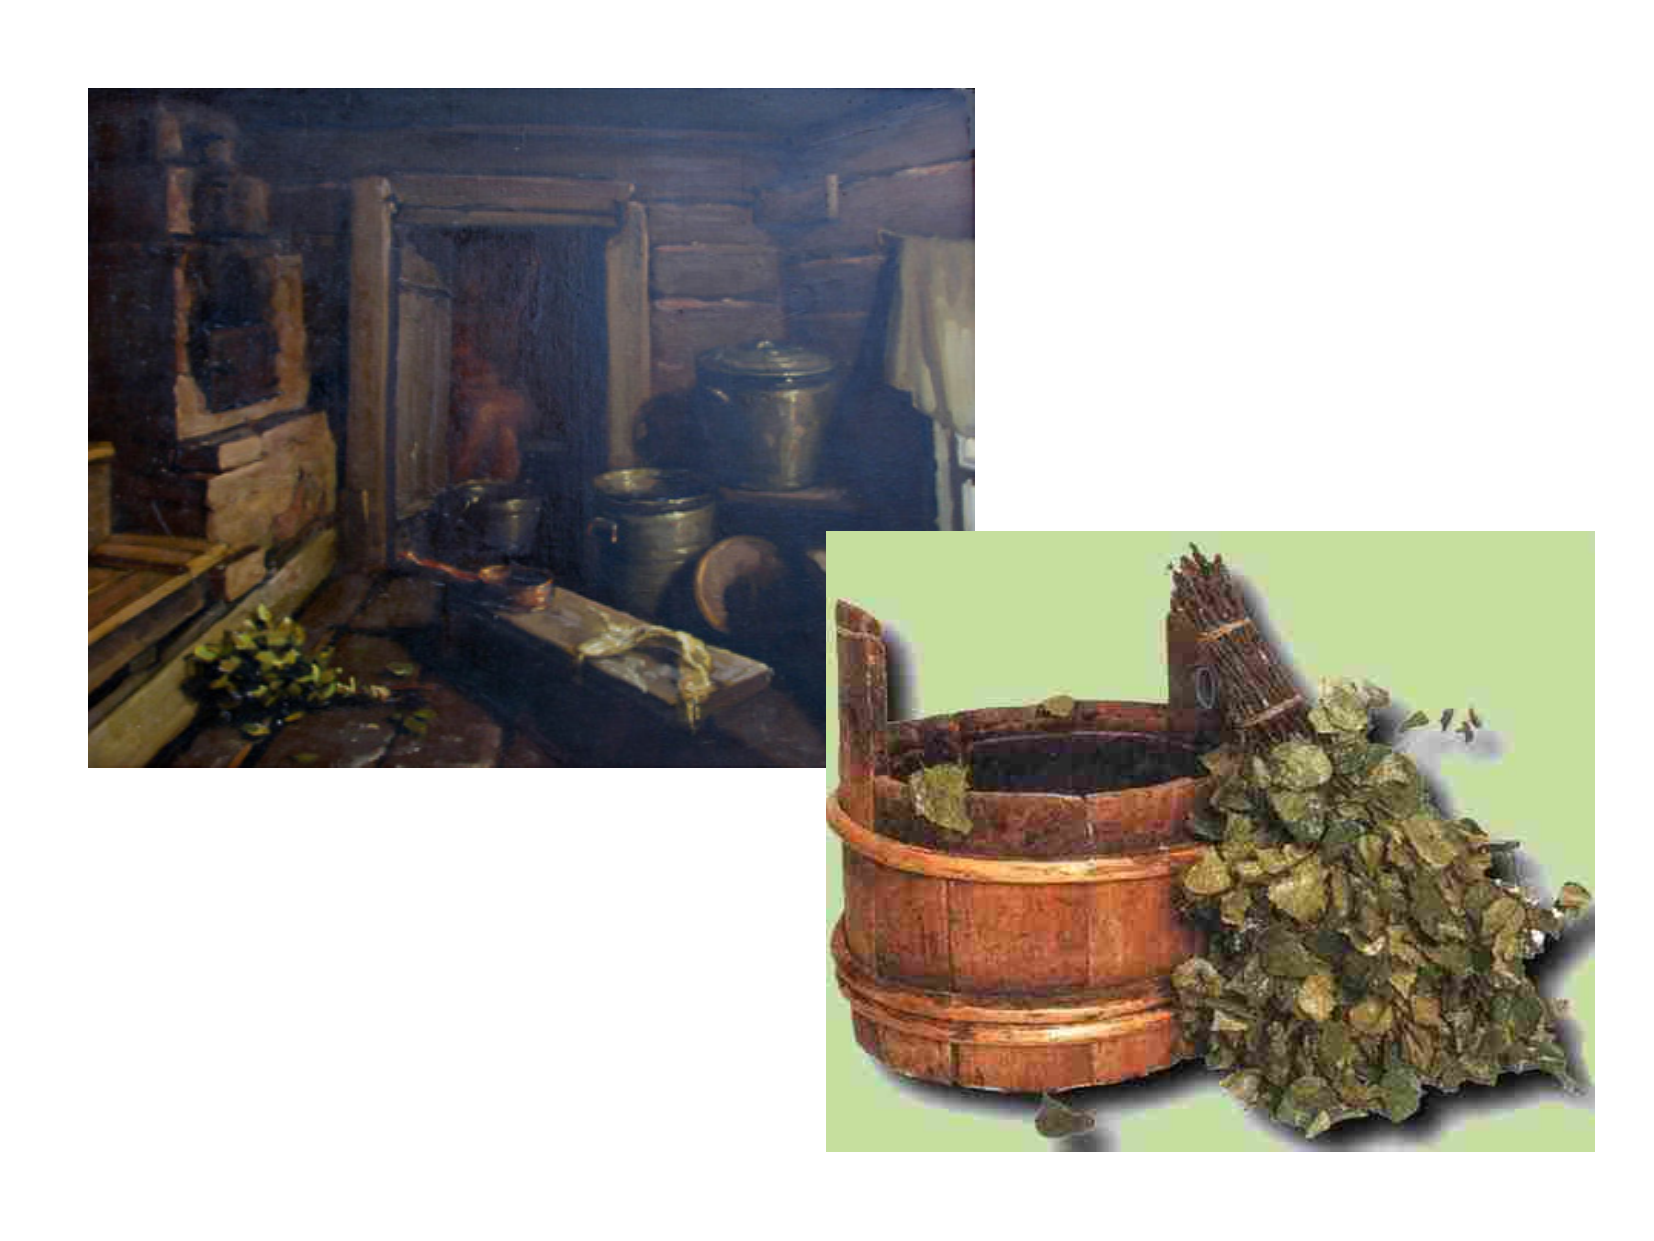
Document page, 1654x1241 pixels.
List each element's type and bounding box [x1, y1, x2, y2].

picture [88, 88, 1595, 1152]
